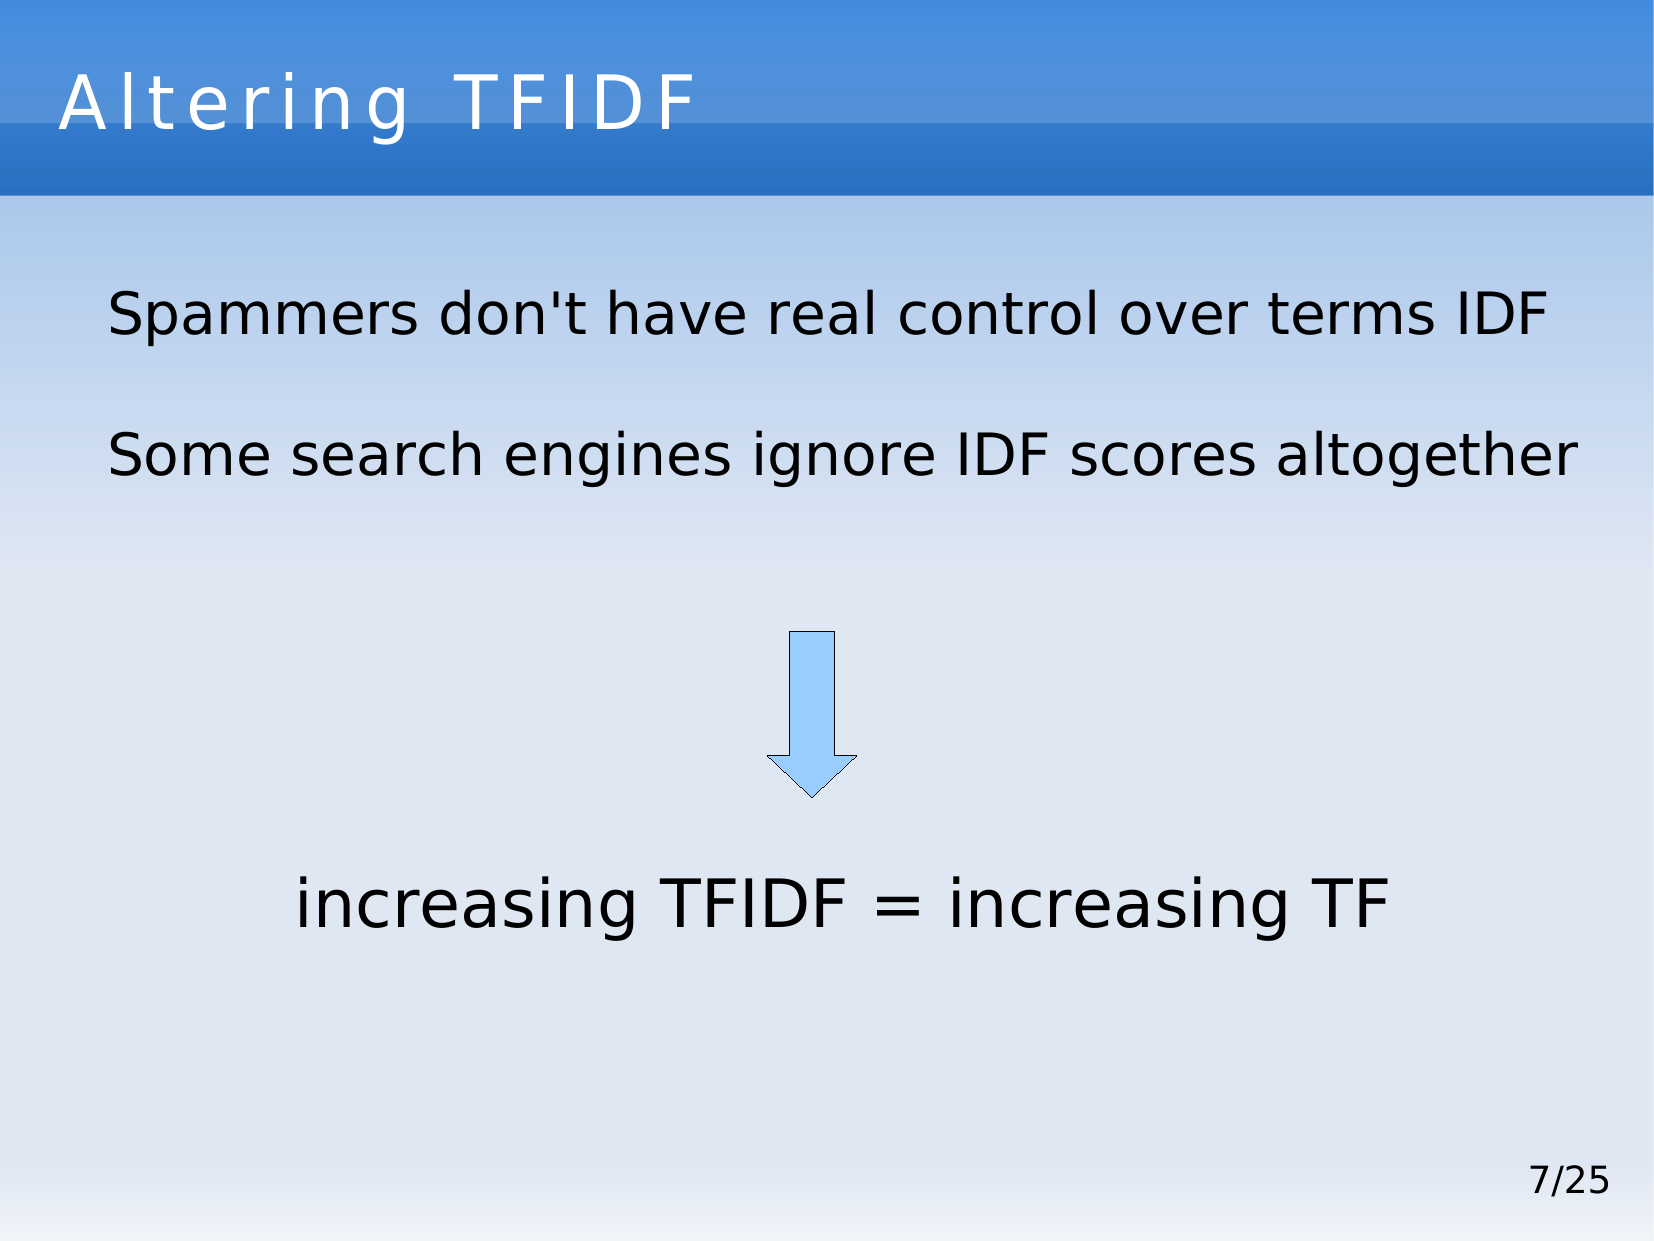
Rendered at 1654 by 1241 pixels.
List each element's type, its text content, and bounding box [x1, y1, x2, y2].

text_box Some search engines ignore IDF scores altogether [88, 395, 1601, 517]
text_box increasing TFIDF = increasing TF [88, 844, 1601, 965]
picture [0, 0, 1654, 1241]
title Altering TFIDF [59, 29, 1625, 178]
text_box [767, 631, 857, 798]
text_box Spammers don't have real control over terms IDF [88, 253, 1601, 375]
text_box 7/25 [1455, 1151, 1627, 1210]
